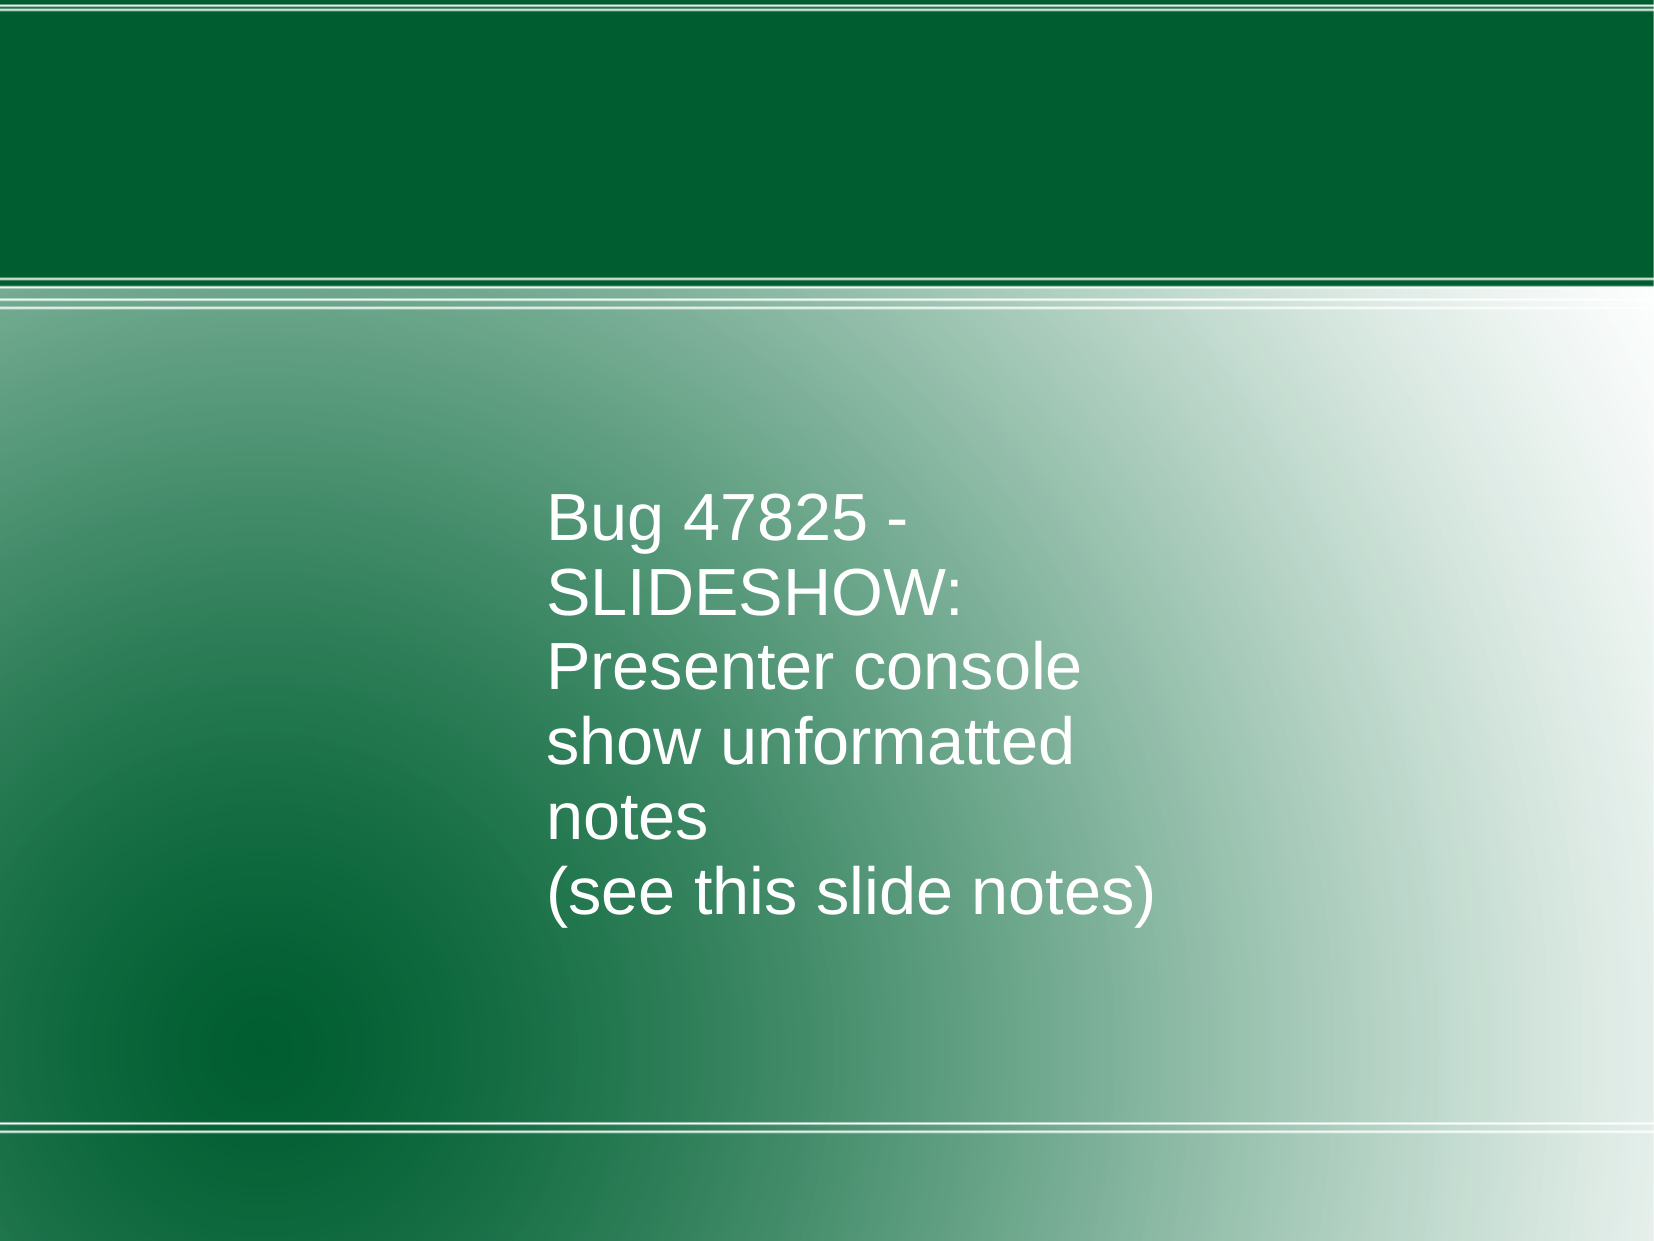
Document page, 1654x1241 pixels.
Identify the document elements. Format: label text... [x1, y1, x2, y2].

text_box Bug 47825 - SLIDESHOW: Presenter console show unformatted notes (see this slide notes) [531, 472, 1182, 933]
picture [0, 0, 1654, 1241]
